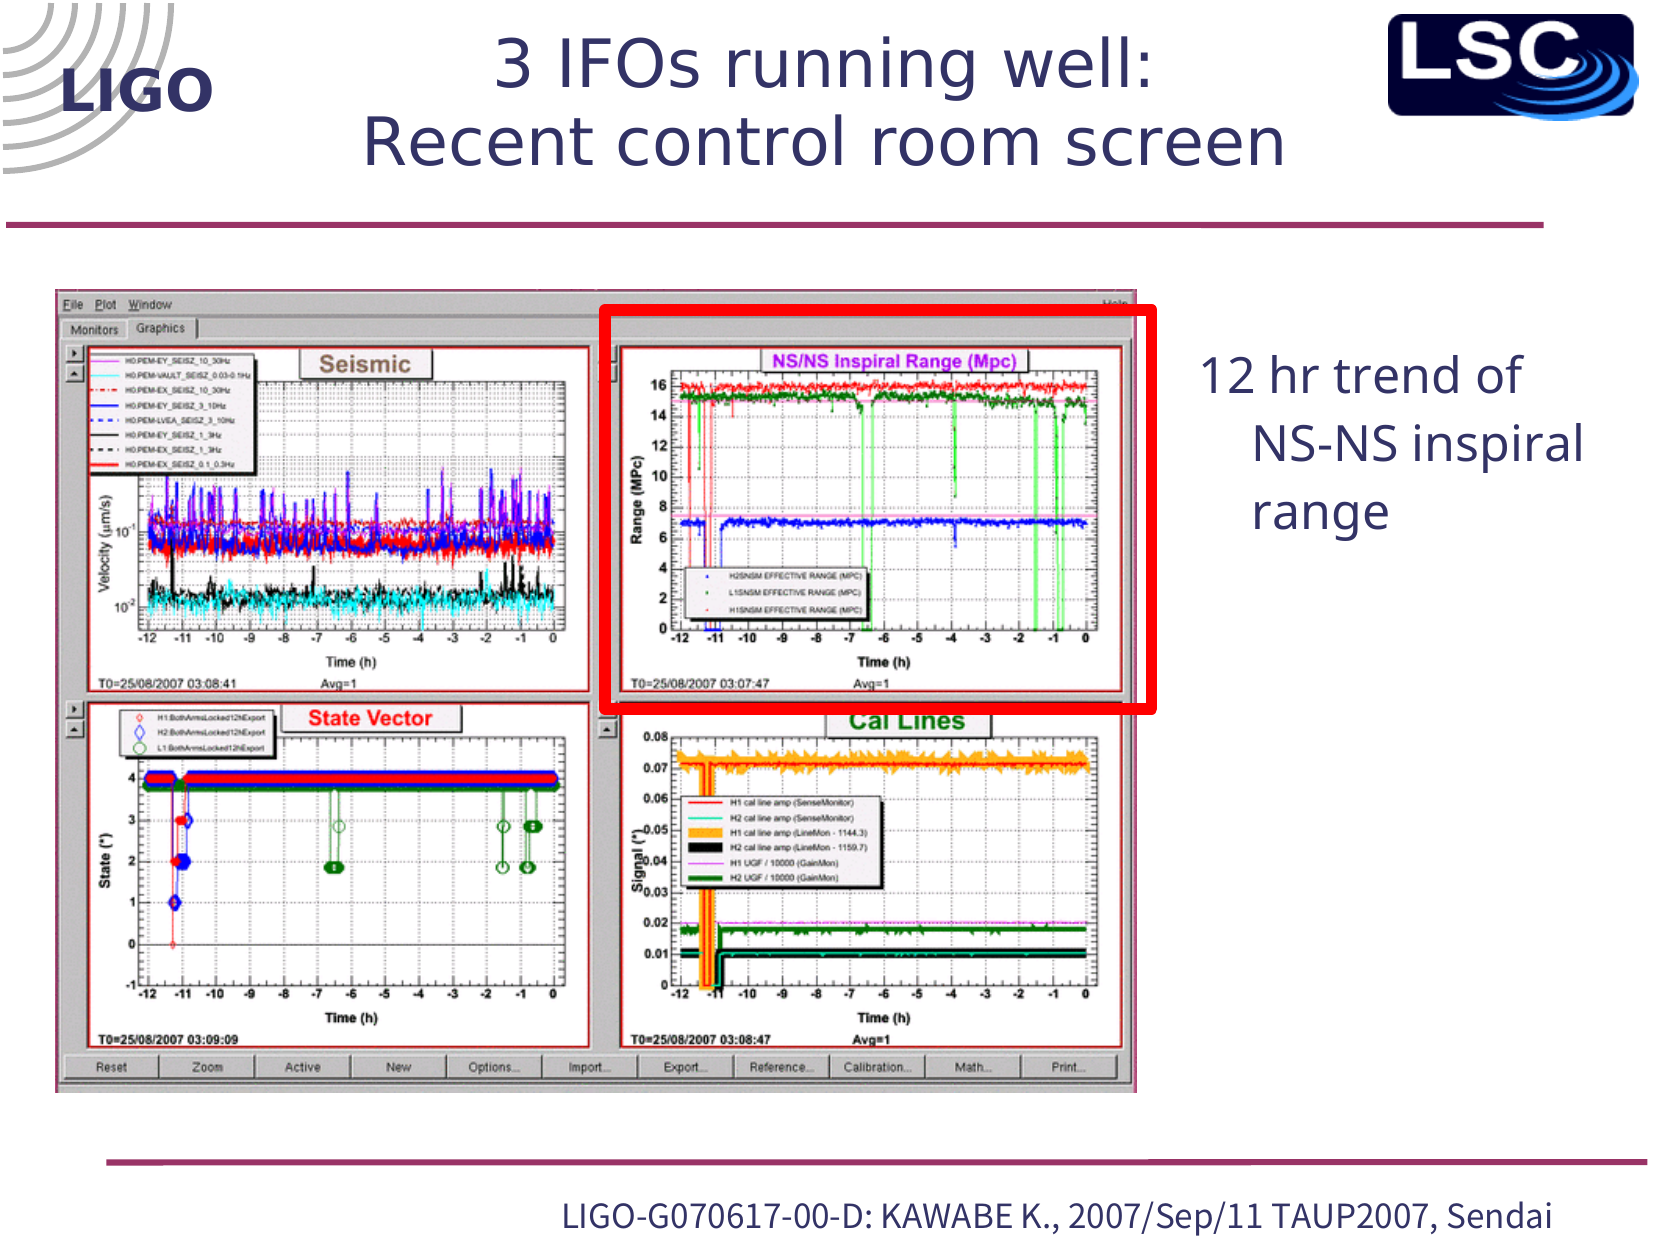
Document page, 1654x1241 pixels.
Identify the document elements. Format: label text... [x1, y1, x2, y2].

picture [1463, 14, 1639, 121]
list 12 hr trend of NS-NS inspiral range [1181, 339, 1610, 557]
title 3 IFOs running well: Recent control room screen [187, 0, 1463, 208]
picture [55, 289, 1137, 1093]
picture [611, 316, 1137, 703]
